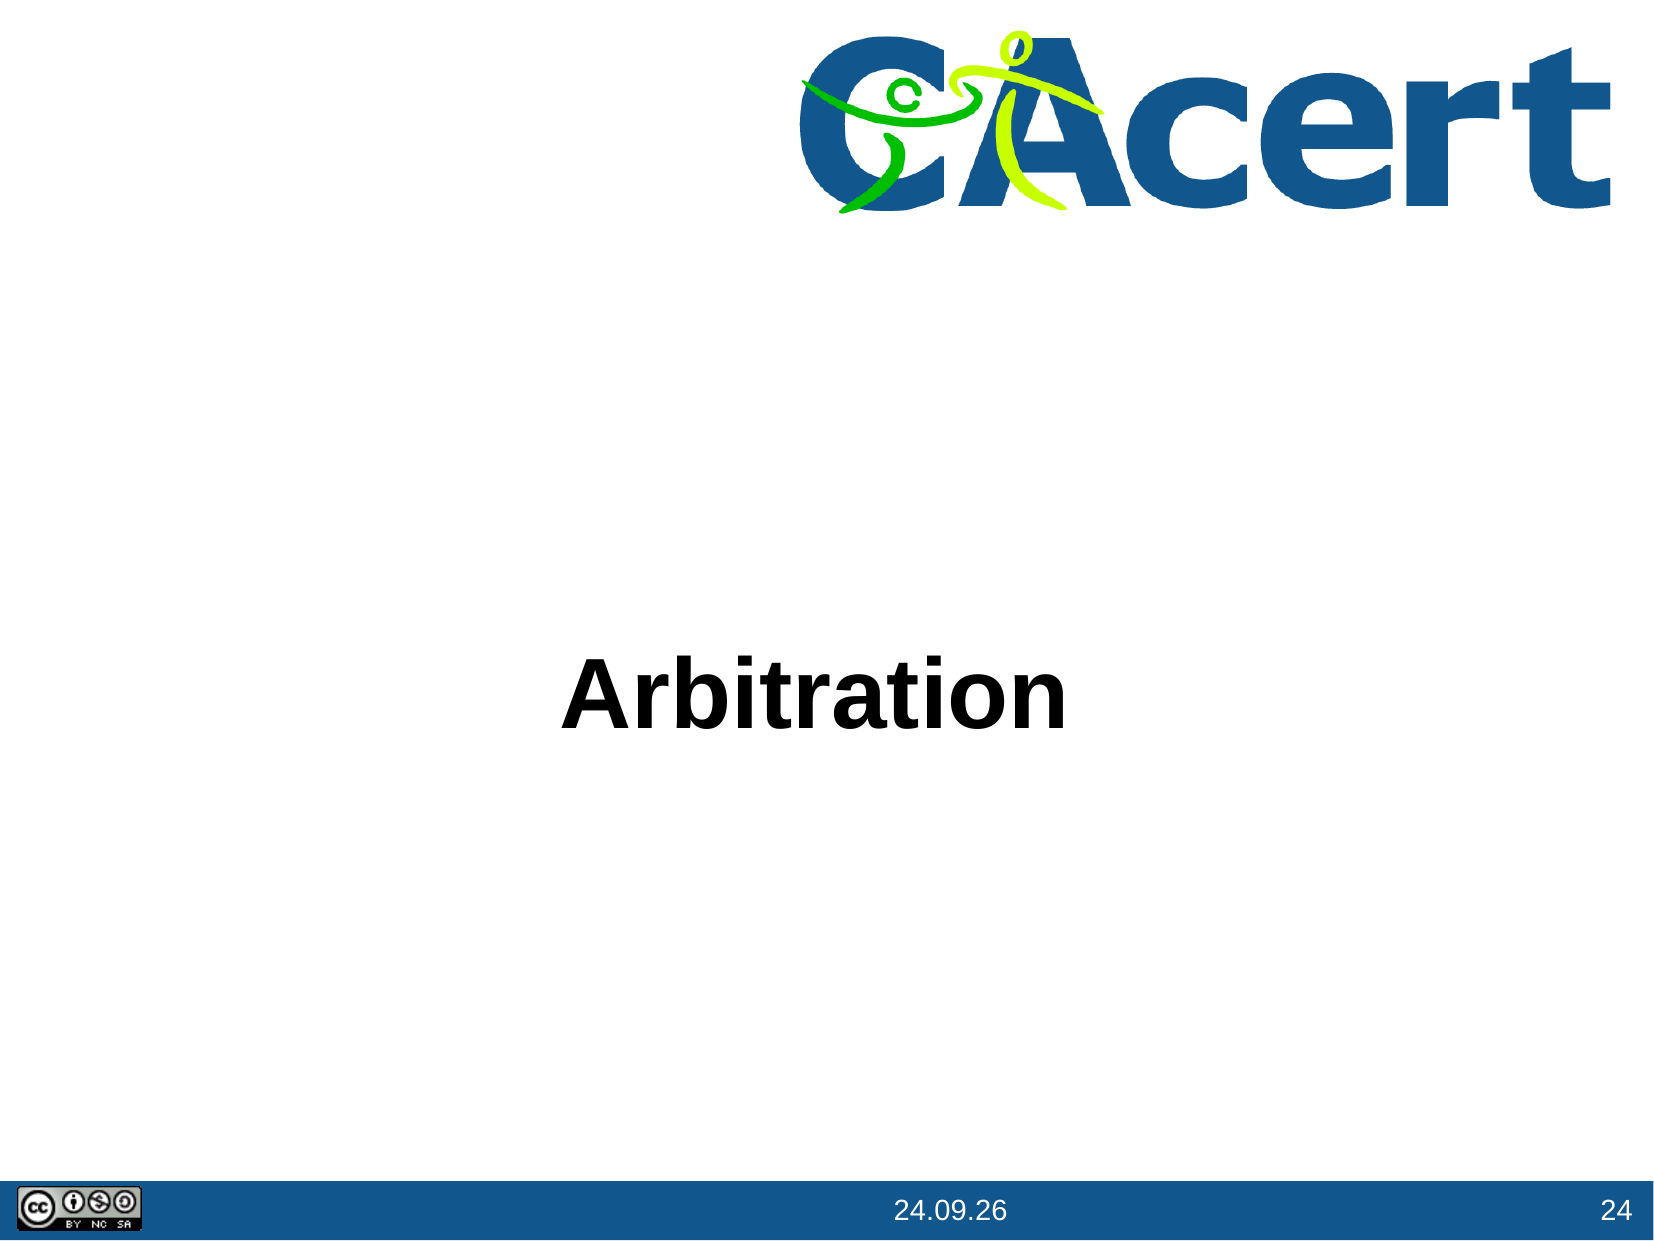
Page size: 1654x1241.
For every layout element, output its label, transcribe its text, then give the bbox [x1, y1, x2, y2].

picture [797, 27, 1613, 215]
picture [17, 1186, 142, 1231]
title Arbitration [70, 265, 1560, 1123]
